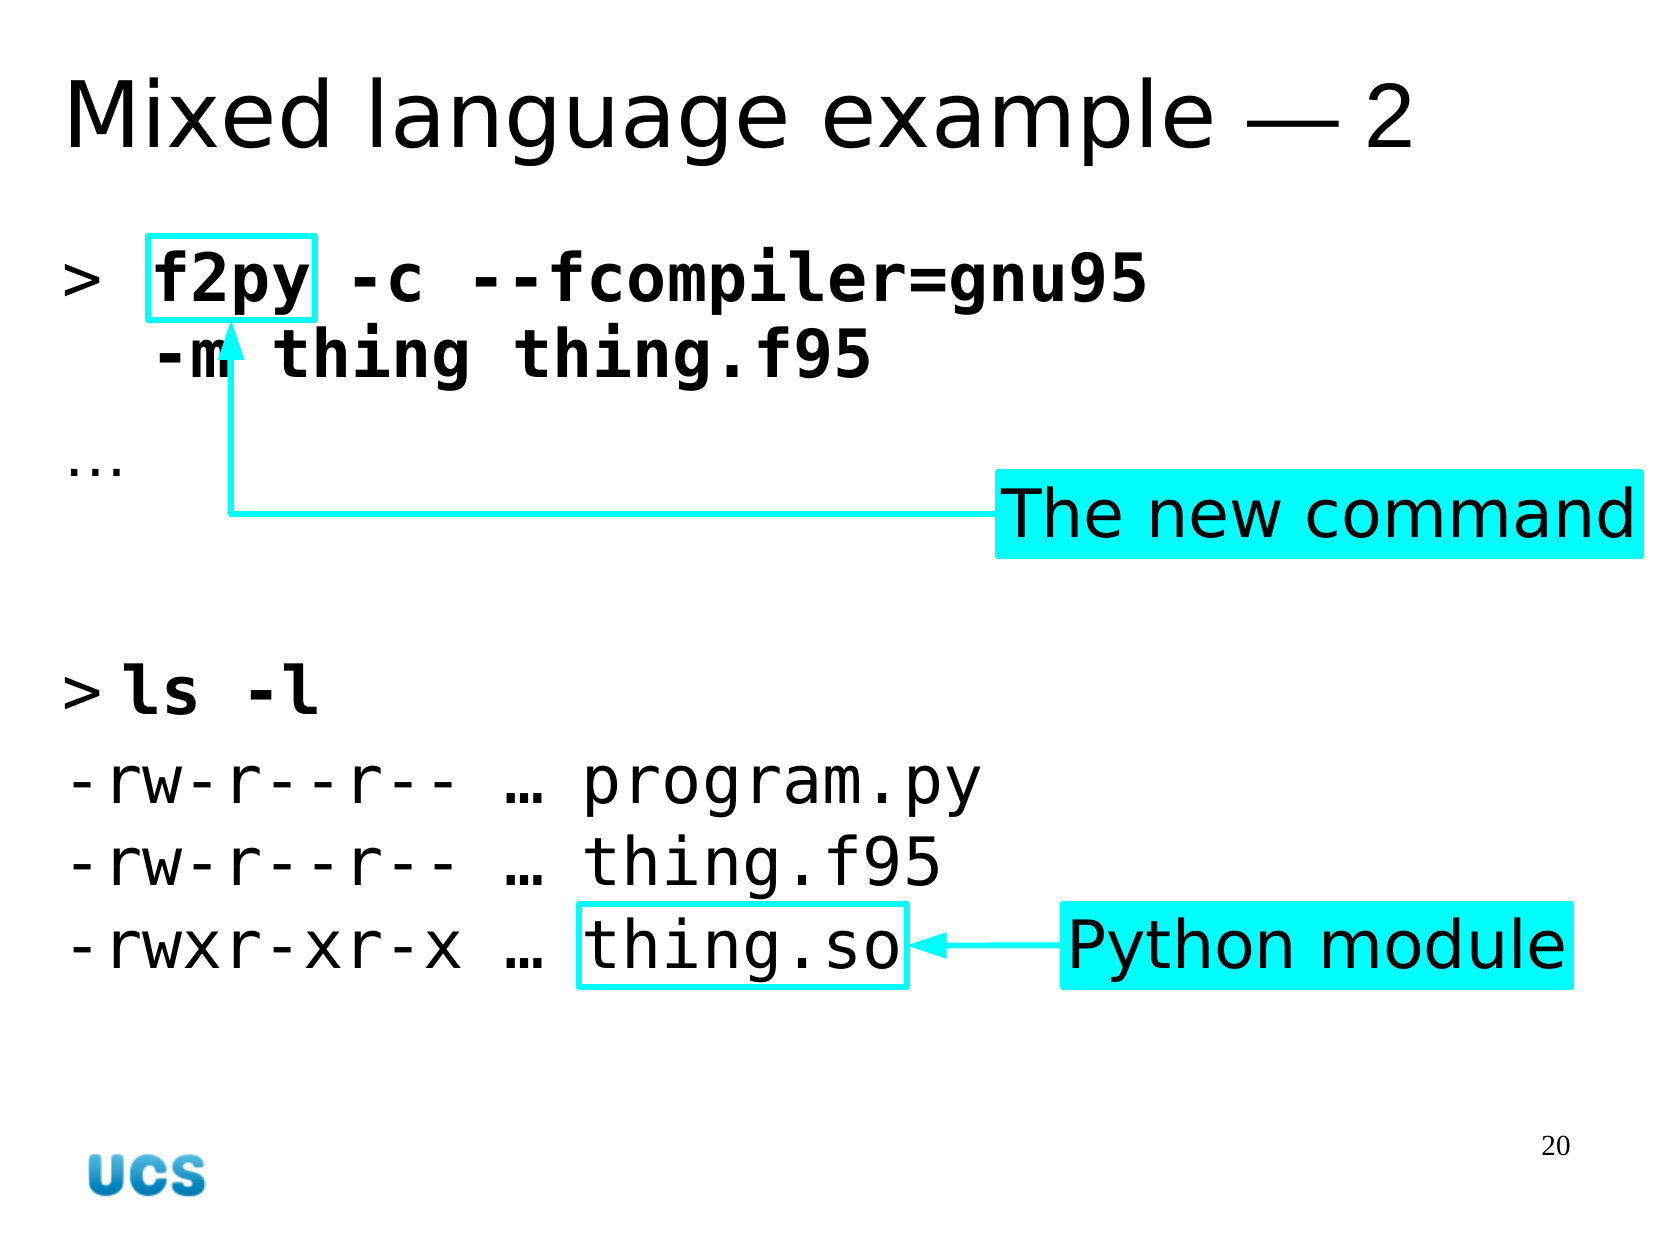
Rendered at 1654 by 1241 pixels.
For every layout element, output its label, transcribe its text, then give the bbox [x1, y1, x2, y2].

text_box > [59, 236, 106, 320]
text_box -m thing thing.f95 [233, 313, 879, 397]
picture [88, 1153, 206, 1198]
text_box The new command [998, 472, 1642, 557]
text_box > [59, 649, 106, 734]
text_box program.py [578, 738, 988, 823]
text_box thing.f95 [578, 820, 948, 905]
text_box -c --fcompiler=gnu95 [342, 236, 1154, 321]
text_box ls -l [118, 649, 326, 734]
text_box … [59, 413, 132, 495]
text_box Mixed language example — 2 [59, 59, 1420, 173]
text_box -m thing thing.f95 [147, 323, 229, 397]
text_box thing.so [578, 903, 907, 988]
text_box Python module [1062, 903, 1572, 988]
text_box -rw-r--r-- … [59, 738, 549, 820]
text_box -rw-r--r-- … [59, 820, 549, 903]
text_box -rwxr-xr-x … [59, 903, 549, 988]
text_box f2py [147, 236, 315, 320]
